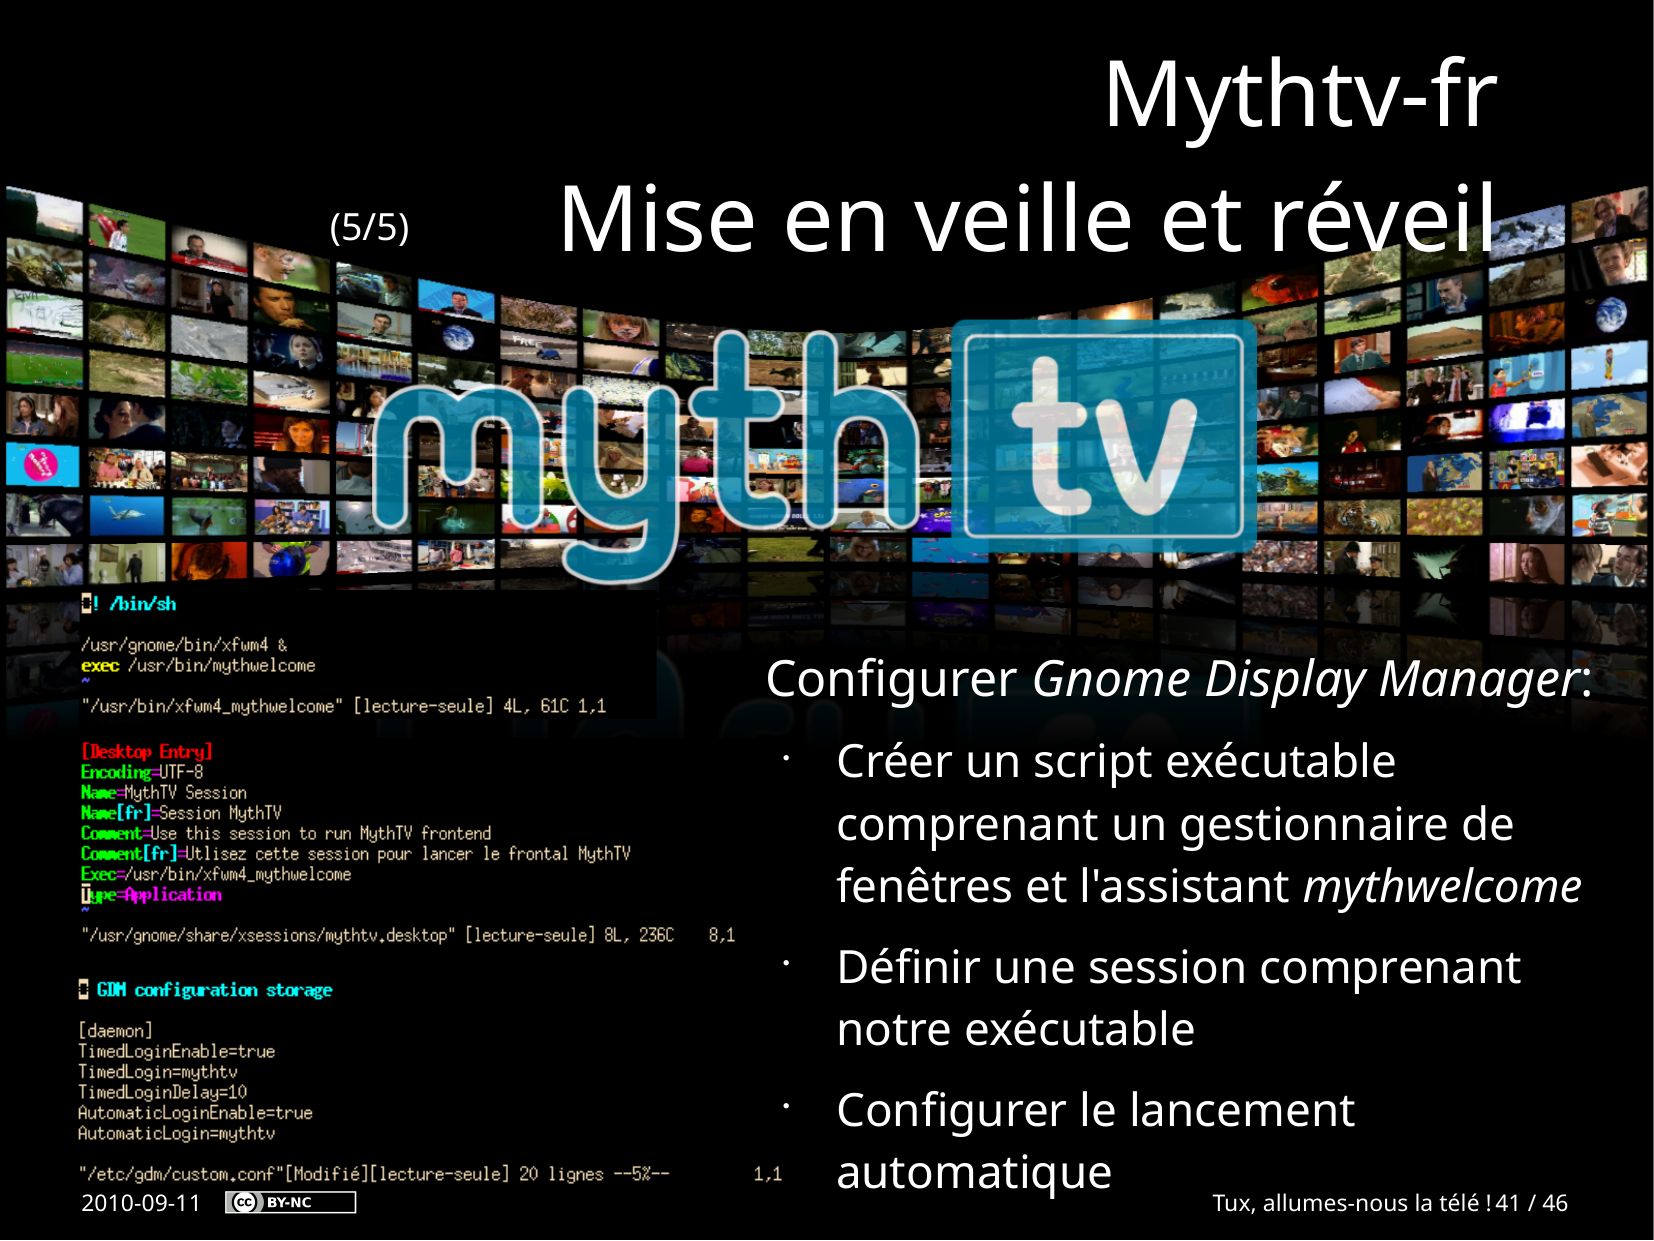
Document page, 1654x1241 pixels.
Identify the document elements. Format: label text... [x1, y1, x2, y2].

picture [0, 0, 1654, 1240]
title Mythtv-fr Mise en veille et réveil [82, 47, 1501, 259]
list Configurer Gnome Display Manager: Créer un script exécutable comprenant un gestionnaire de fenêtres et l'assistant mythwelcome Définir une session comprenant notre exécutable Configurer le lancement automatique [765, 642, 1626, 1130]
text_box (5/5) [315, 193, 466, 252]
